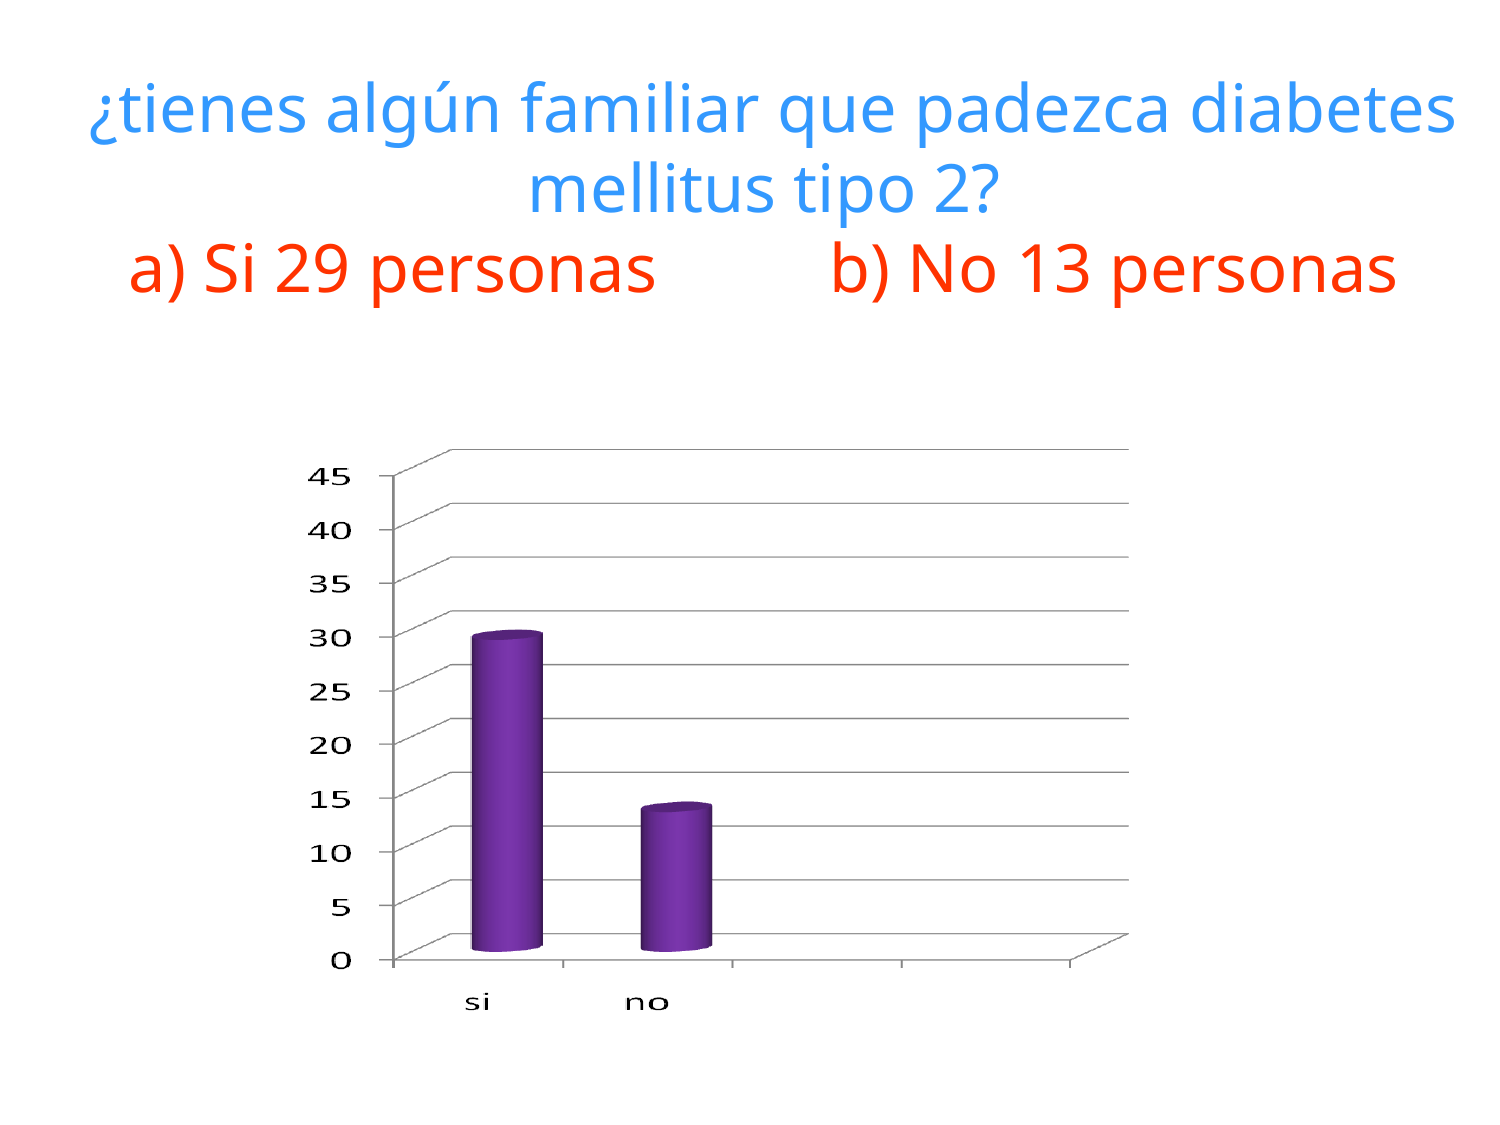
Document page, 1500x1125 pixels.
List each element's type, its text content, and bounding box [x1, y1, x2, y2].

picture [277, 413, 1164, 1044]
title ¿tienes algún familiar que padezca diabetes mellitus tipo 2? a) Si 29 personas b) No 13 personas [29, 45, 1500, 327]
